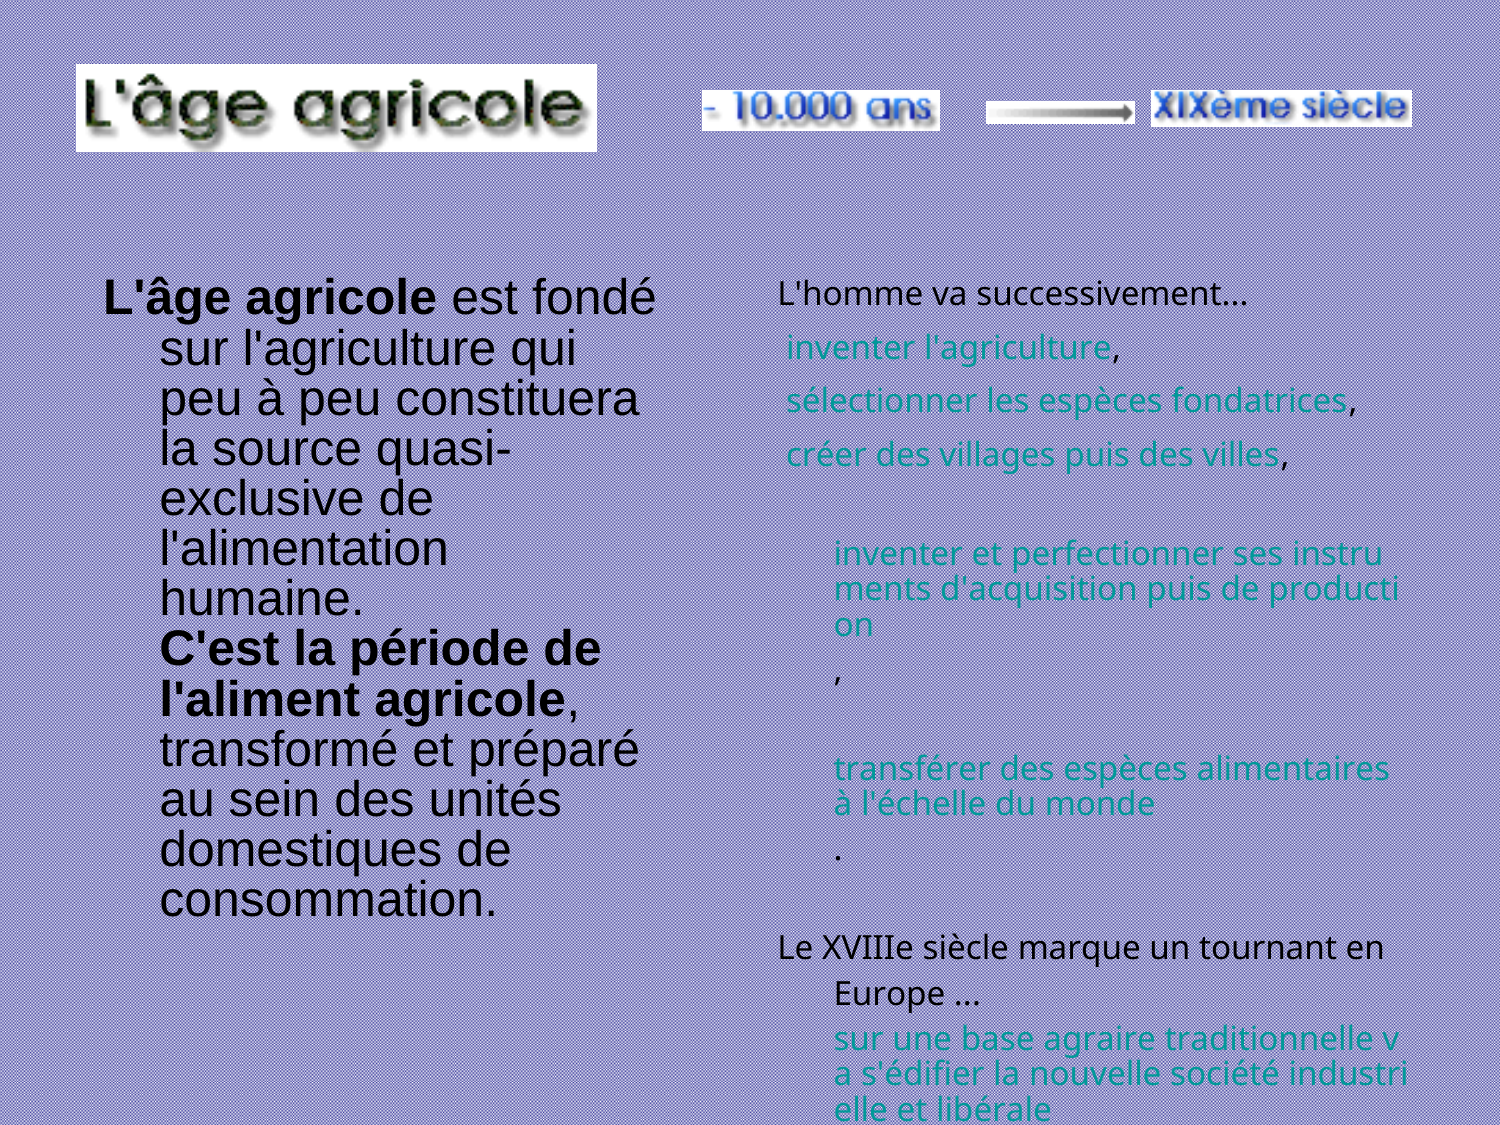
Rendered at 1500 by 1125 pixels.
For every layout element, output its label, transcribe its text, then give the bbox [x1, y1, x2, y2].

list L'âge agricole est fondé sur l'agriculture qui peu à peu constituera la source quasi-exclusive de l'alimentation humaine. C'est la période de l'aliment agricole, transformé et préparé au sein des unités domestiques de consommation. [88, 267, 675, 1051]
chart [75, 262, 738, 1006]
list L'homme va successivement... inventer l'agriculture, sélectionner les espèces fondatrices, créer des villages puis des villes, inventer et perfectionner ses instruments d'acquisition puis de production, transférer des espèces alimentaires à l'échelle du monde. Le XVIIIe siècle marque un tournant en Europe ... sur une base agraire traditionnelle va s'édifier la nouvelle société industrielle et libérale, au sein de laquelle se forme et se développe L'âge agro-industriel de l'alimentaire. [762, 262, 1426, 1125]
picture [0, 0, 1500, 1125]
